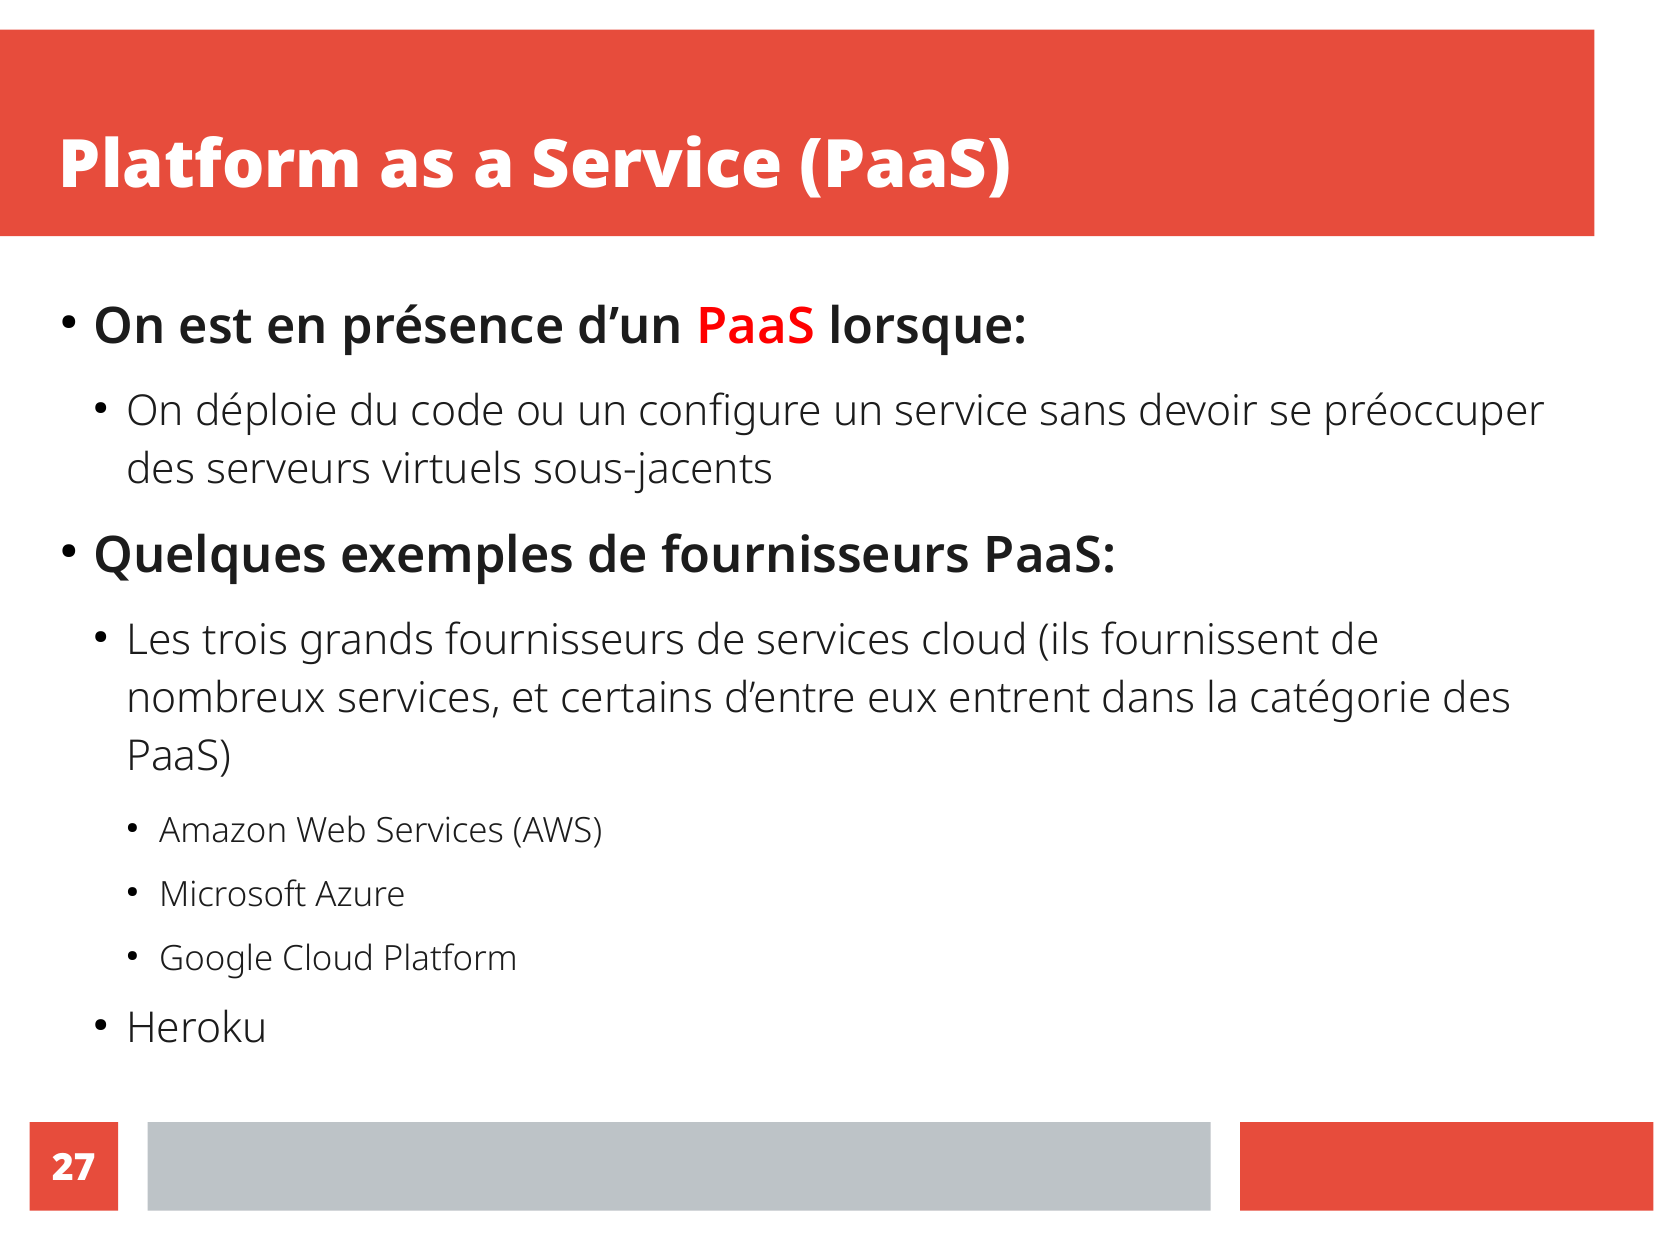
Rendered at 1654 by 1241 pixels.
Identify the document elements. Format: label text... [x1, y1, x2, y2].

title Platform as a Service (PaaS) [59, 59, 1595, 207]
list On est en présence d’un PaaS lorsque: On déploie du code ou un configure un service sans devoir se préoccuper des serveurs virtuels sous-jacents Quelques exemples de fournisseurs PaaS: Les trois grands fournisseurs de services cloud (ils fournissent de nombreux services, et certains d’entre eux entrent dans la catégorie des PaaS) Amazon Web Services (AWS) Microsoft Azure Google Cloud Platform Heroku [60, 289, 1567, 1058]
